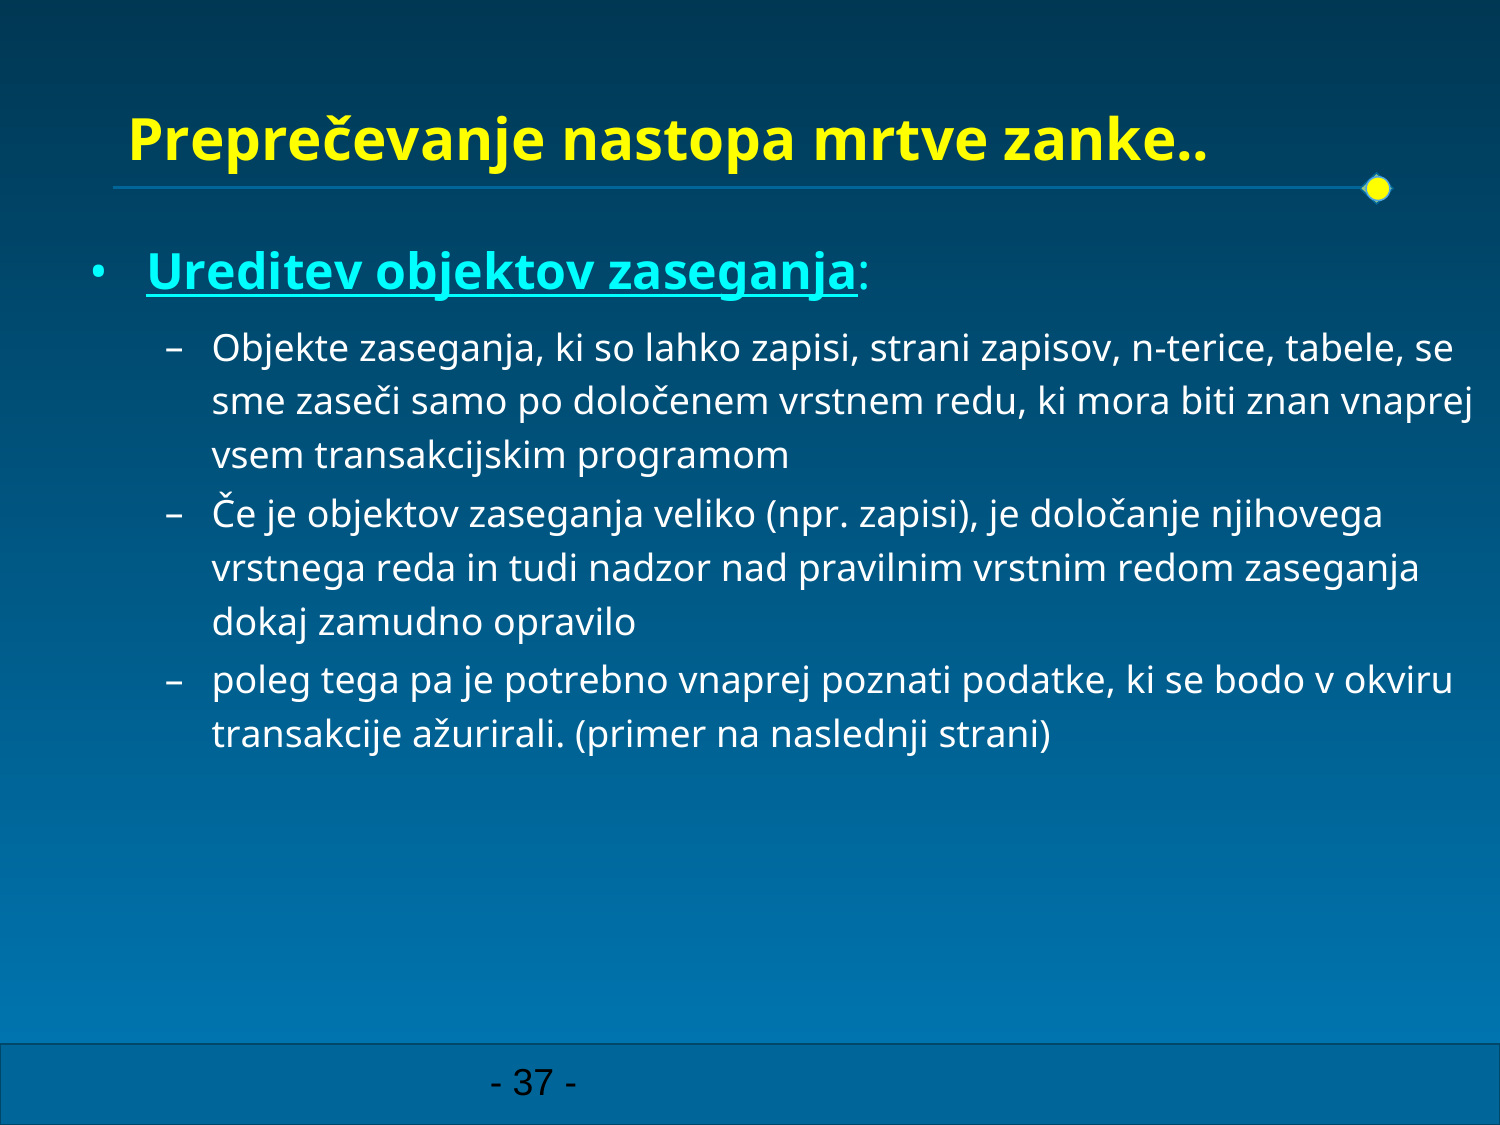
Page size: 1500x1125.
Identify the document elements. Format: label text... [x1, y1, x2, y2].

title Preprečevanje nastopa mrtve zanke.. [112, 94, 1388, 181]
list Ureditev objektov zaseganja: Objekte zaseganja, ki so lahko zapisi, strani zapisov, n-terice, tabele, se sme zaseči samo po določenem vrstnem redu, ki mora biti znan vnaprej vsem transakcijskim programom Če je objektov zaseganja veliko (npr. zapisi), je določanje njihovega vrstnega reda in tudi nadzor nad pravilnim vrstnim redom zaseganja dokaj zamudno opravilo poleg tega pa je potrebno vnaprej poznati podatke, ki se bodo v okviru transakcije ažurirali. (primer na naslednji strani) [75, 220, 1500, 954]
